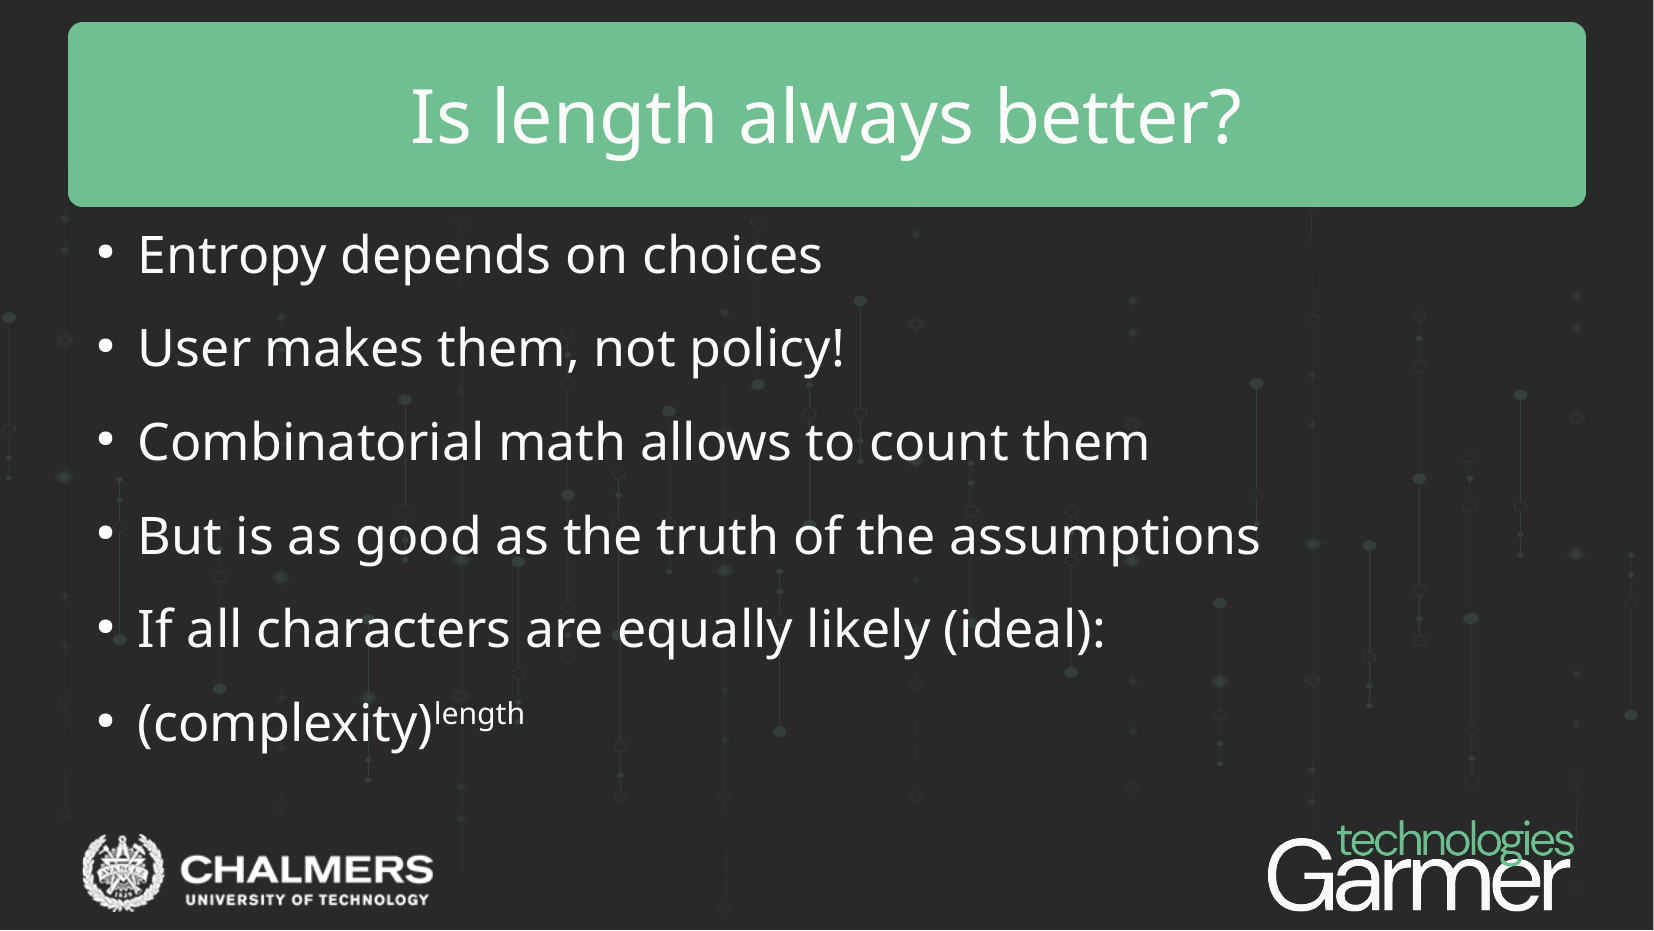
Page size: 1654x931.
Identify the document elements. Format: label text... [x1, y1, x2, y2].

picture [82, 834, 443, 912]
title Is length always better? [82, 37, 1571, 193]
picture [1246, 807, 1607, 912]
list Entropy depends on choices User makes them, not policy! Combinatorial math allows to count them But is as good as the truth of the assumptions If all characters are equally likely (ideal): (complexity)length [82, 217, 1571, 758]
